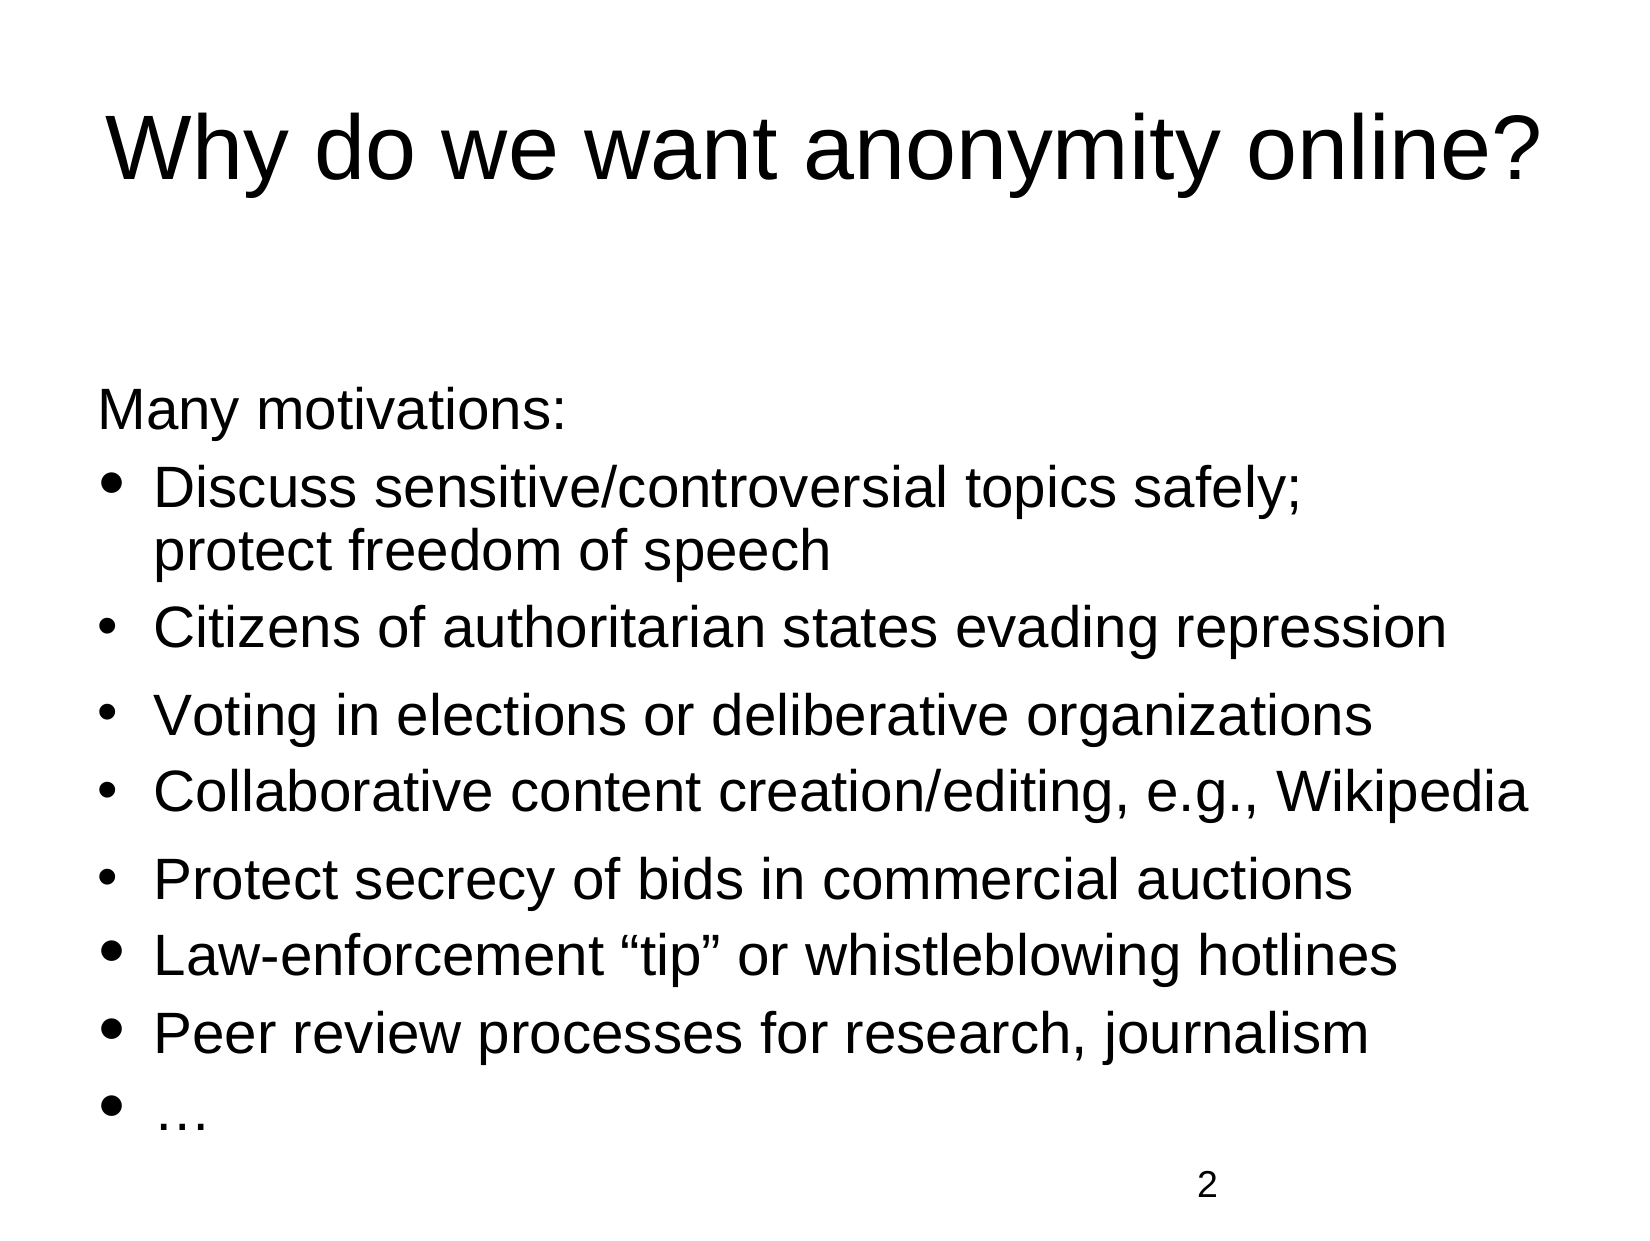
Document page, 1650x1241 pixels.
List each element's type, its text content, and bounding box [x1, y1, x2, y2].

title Why do we want anonymity online? [82, 39, 1568, 247]
list Many motivations: Discuss sensitive/controversial topics safely; protect freedom of speech Citizens of authoritarian states evading repression Voting in elections or deliberative organizations Collaborative content creation/editing, e.g., Wikipedia Protect secrecy of bids in commercial auctions Law-enforcement “tip” or whistleblowing hotlines Peer review processes for research, journalism … [82, 371, 1568, 1151]
